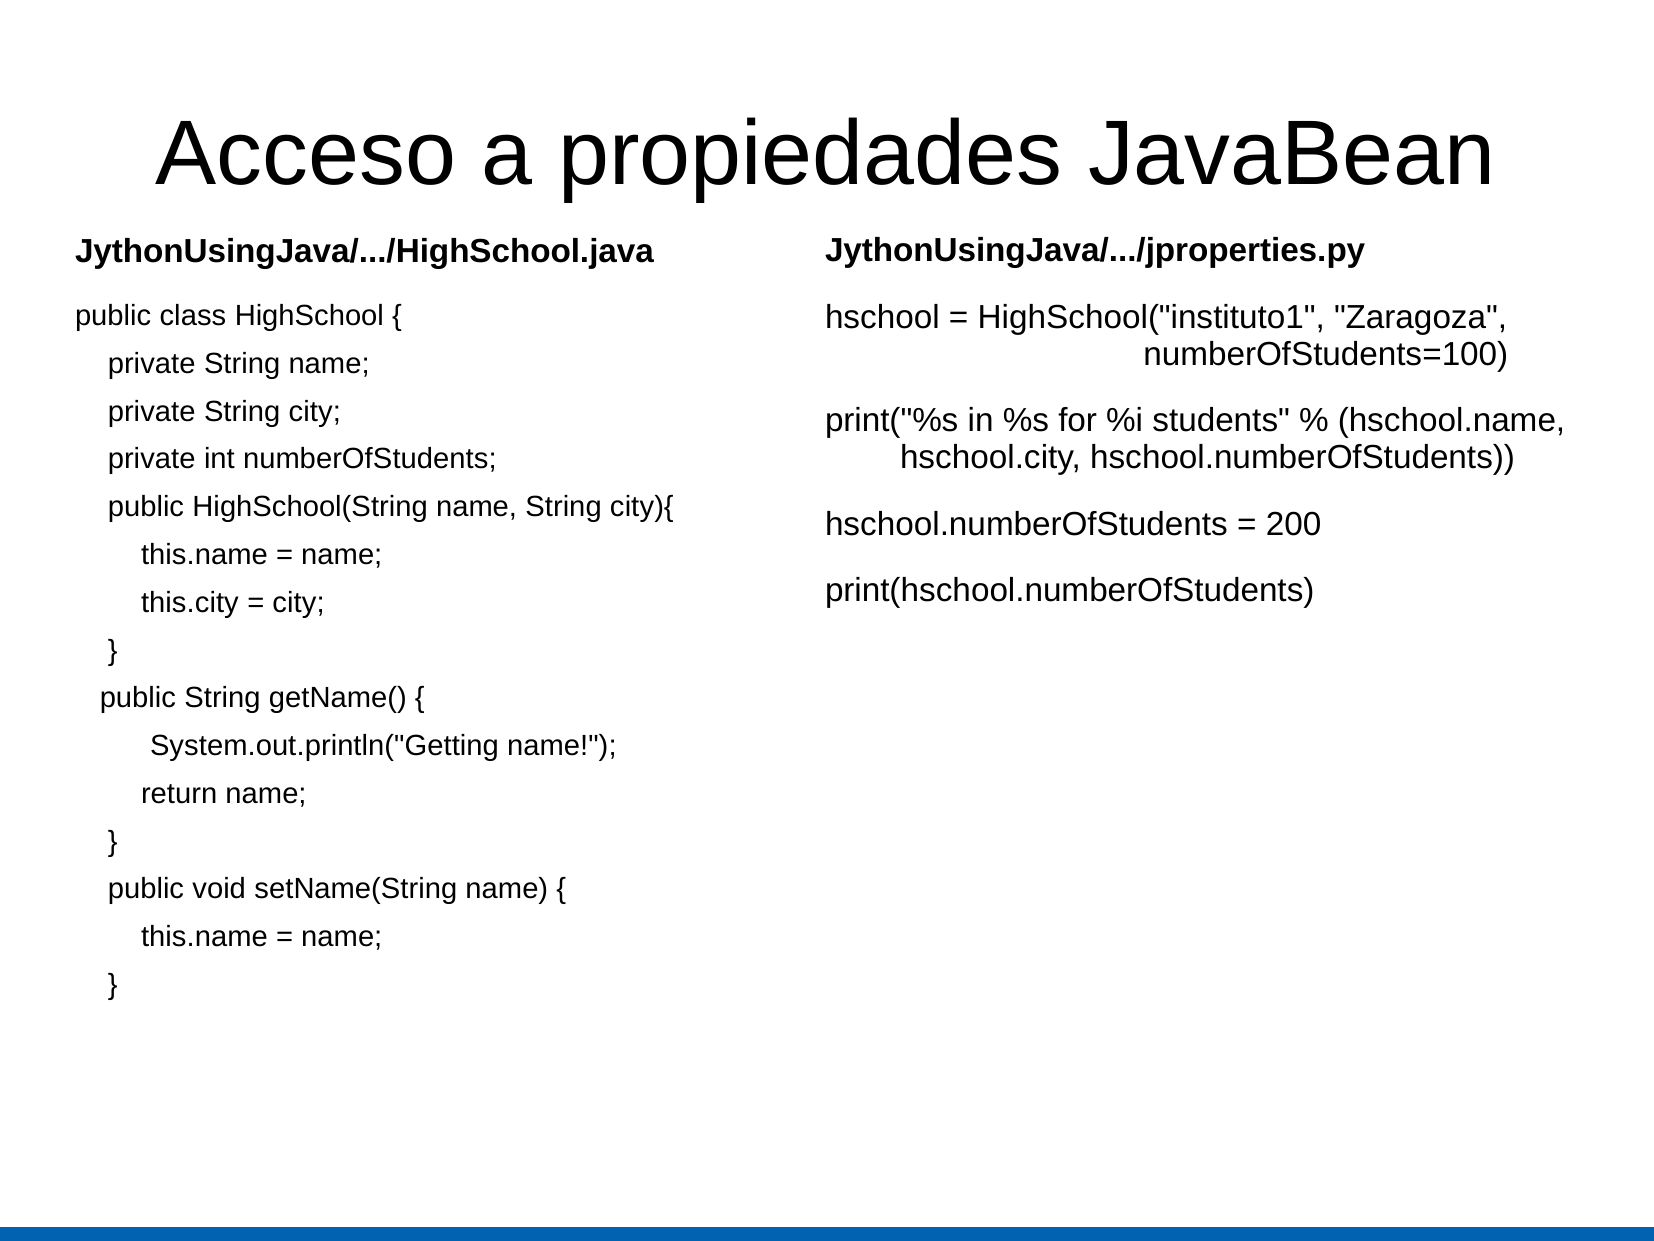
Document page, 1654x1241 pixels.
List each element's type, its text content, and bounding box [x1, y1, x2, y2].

title Acceso a propiedades JavaBean [82, 49, 1571, 257]
list JythonUsingJava/.../jproperties.py hschool = HighSchool("instituto1", "Zaragoza", numberOfStudents=100) print("%s in %s for %i students" % (hschool.name, hschool.city, hschool.numberOfStudents)) hschool.numberOfStudents = 200 print(hschool.numberOfStudents) [825, 231, 1609, 1051]
list JythonUsingJava/.../HighSchool.java public class HighSchool { private String name; private String city; private int numberOfStudents; public HighSchool(String name, String city){ this.name = name; this.city = city; } public String getName() { System.out.println("Getting name!"); return name; } public void setName(String name) { this.name = name; } [75, 232, 802, 1052]
